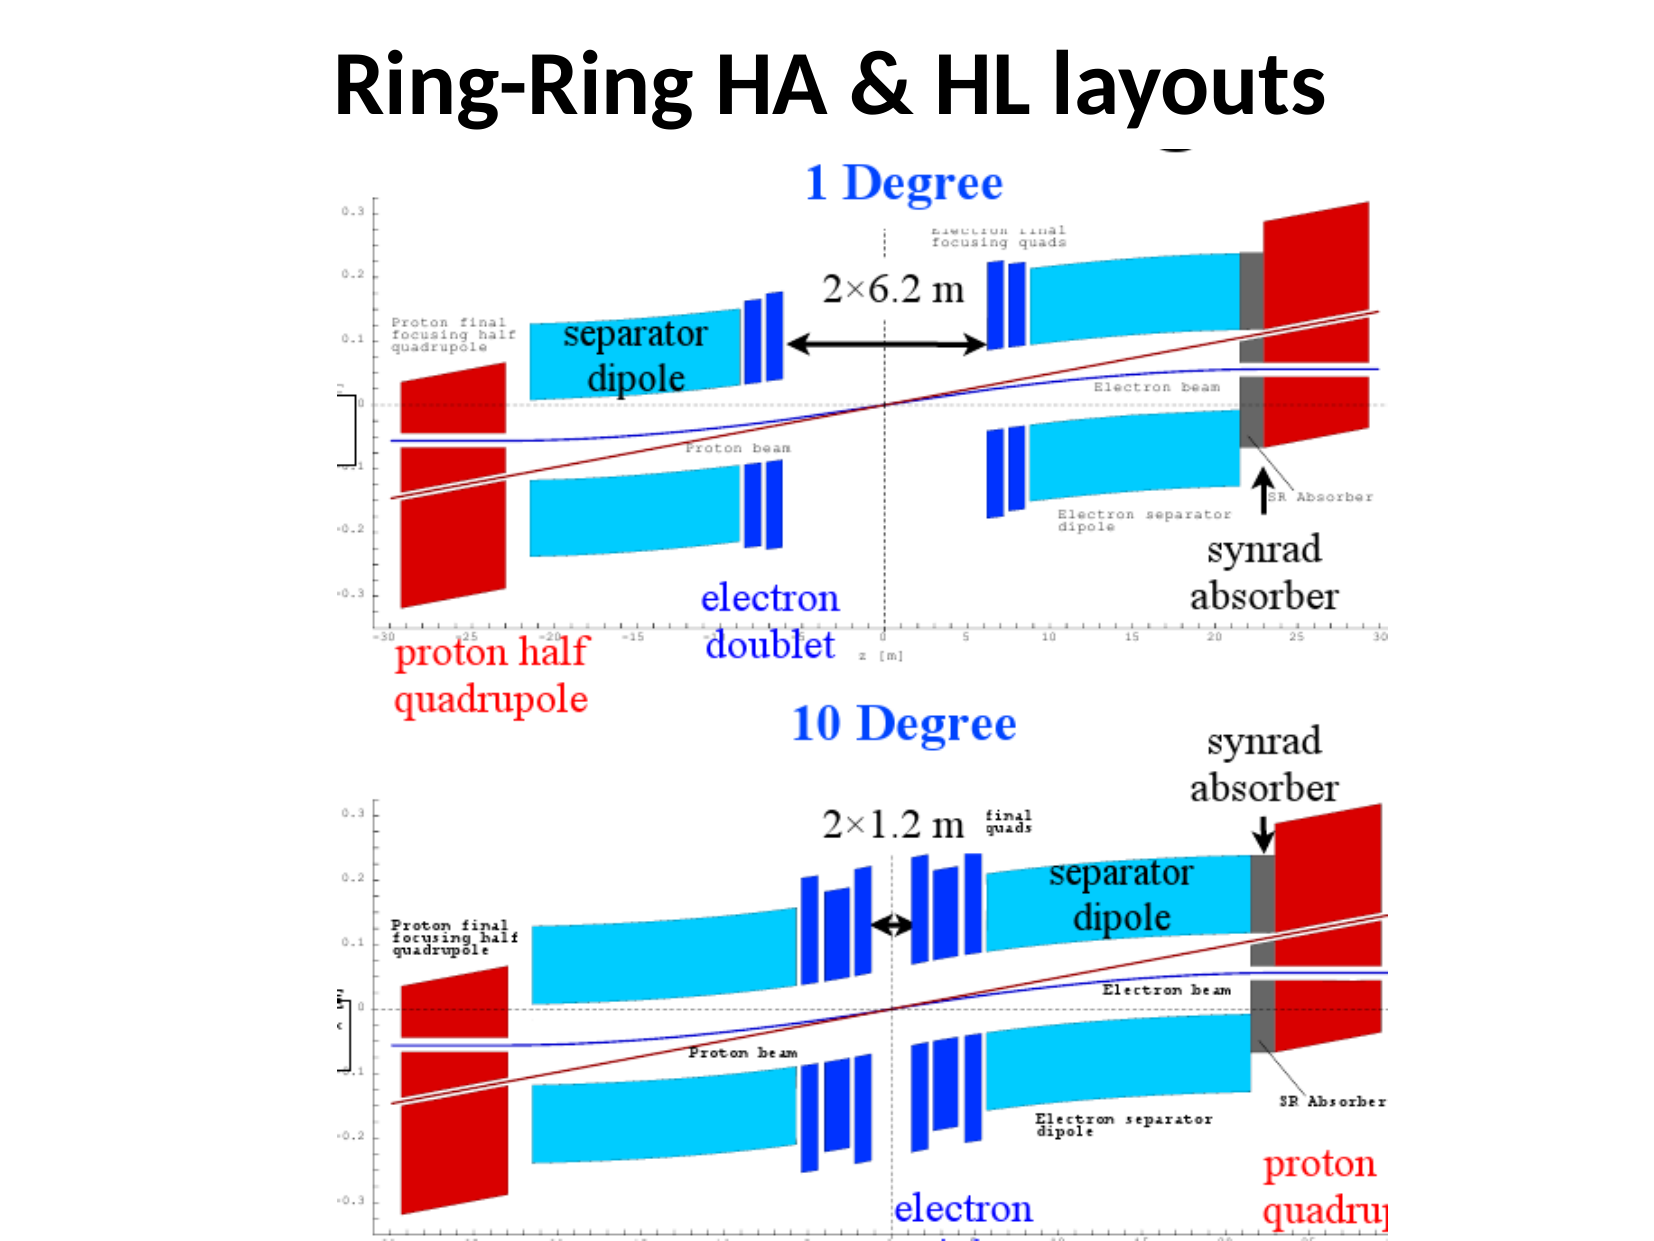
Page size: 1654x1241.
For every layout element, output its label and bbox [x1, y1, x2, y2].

picture [337, 149, 1388, 1241]
